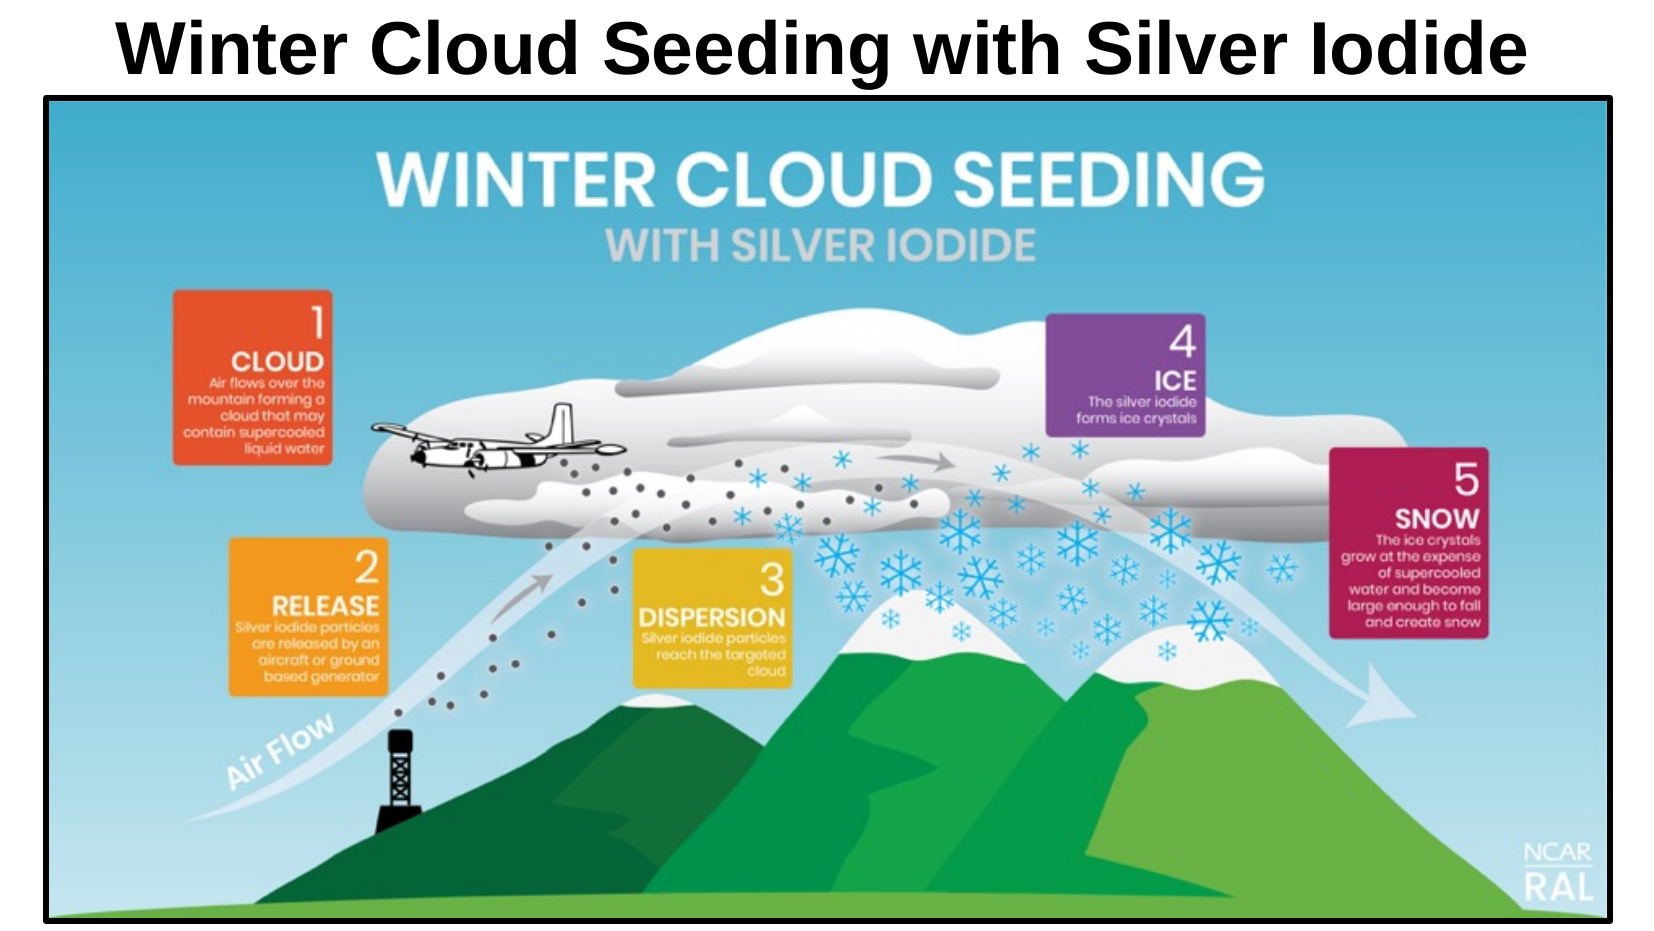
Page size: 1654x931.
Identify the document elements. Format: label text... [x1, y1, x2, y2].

picture [49, 100, 1607, 919]
title Winter Cloud Seeding with Silver Iodide [0, 0, 1651, 95]
